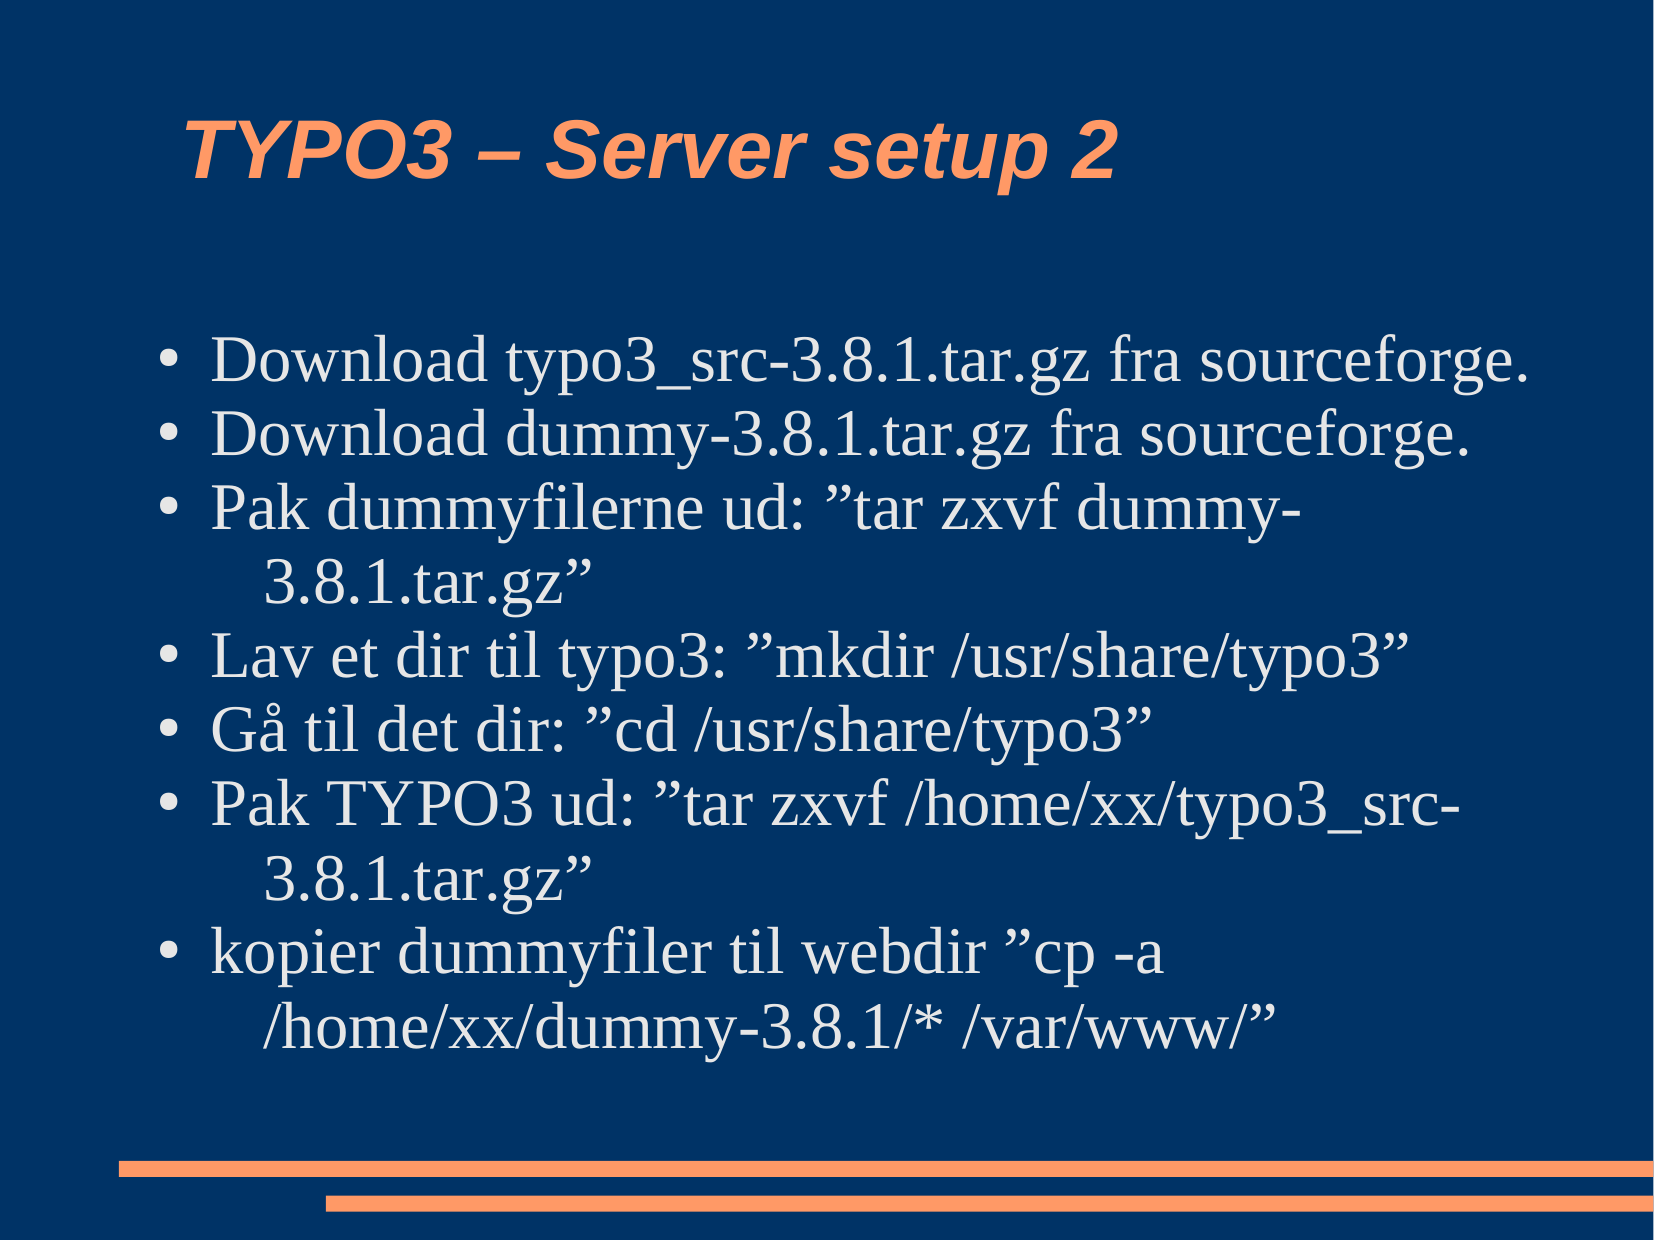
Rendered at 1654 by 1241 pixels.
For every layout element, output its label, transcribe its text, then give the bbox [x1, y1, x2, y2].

title TYPO3 – Server setup 2 [121, 46, 1534, 254]
list Download typo3_src-3.8.1.tar.gz fra sourceforge. Download dummy-3.8.1.tar.gz fra sourceforge. Pak dummyfilerne ud: ”tar zxvf dummy-3.8.1.tar.gz” Lav et dir til typo3: ”mkdir /usr/share/typo3” Gå til det dir: ”cd /usr/share/typo3” Pak TYPO3 ud: ”tar zxvf /home/xx/typo3_src-3.8.1.tar.gz” kopier dummyfiler til webdir ”cp -a /home/xx/dummy-3.8.1/* /var/www/” [121, 322, 1561, 1133]
